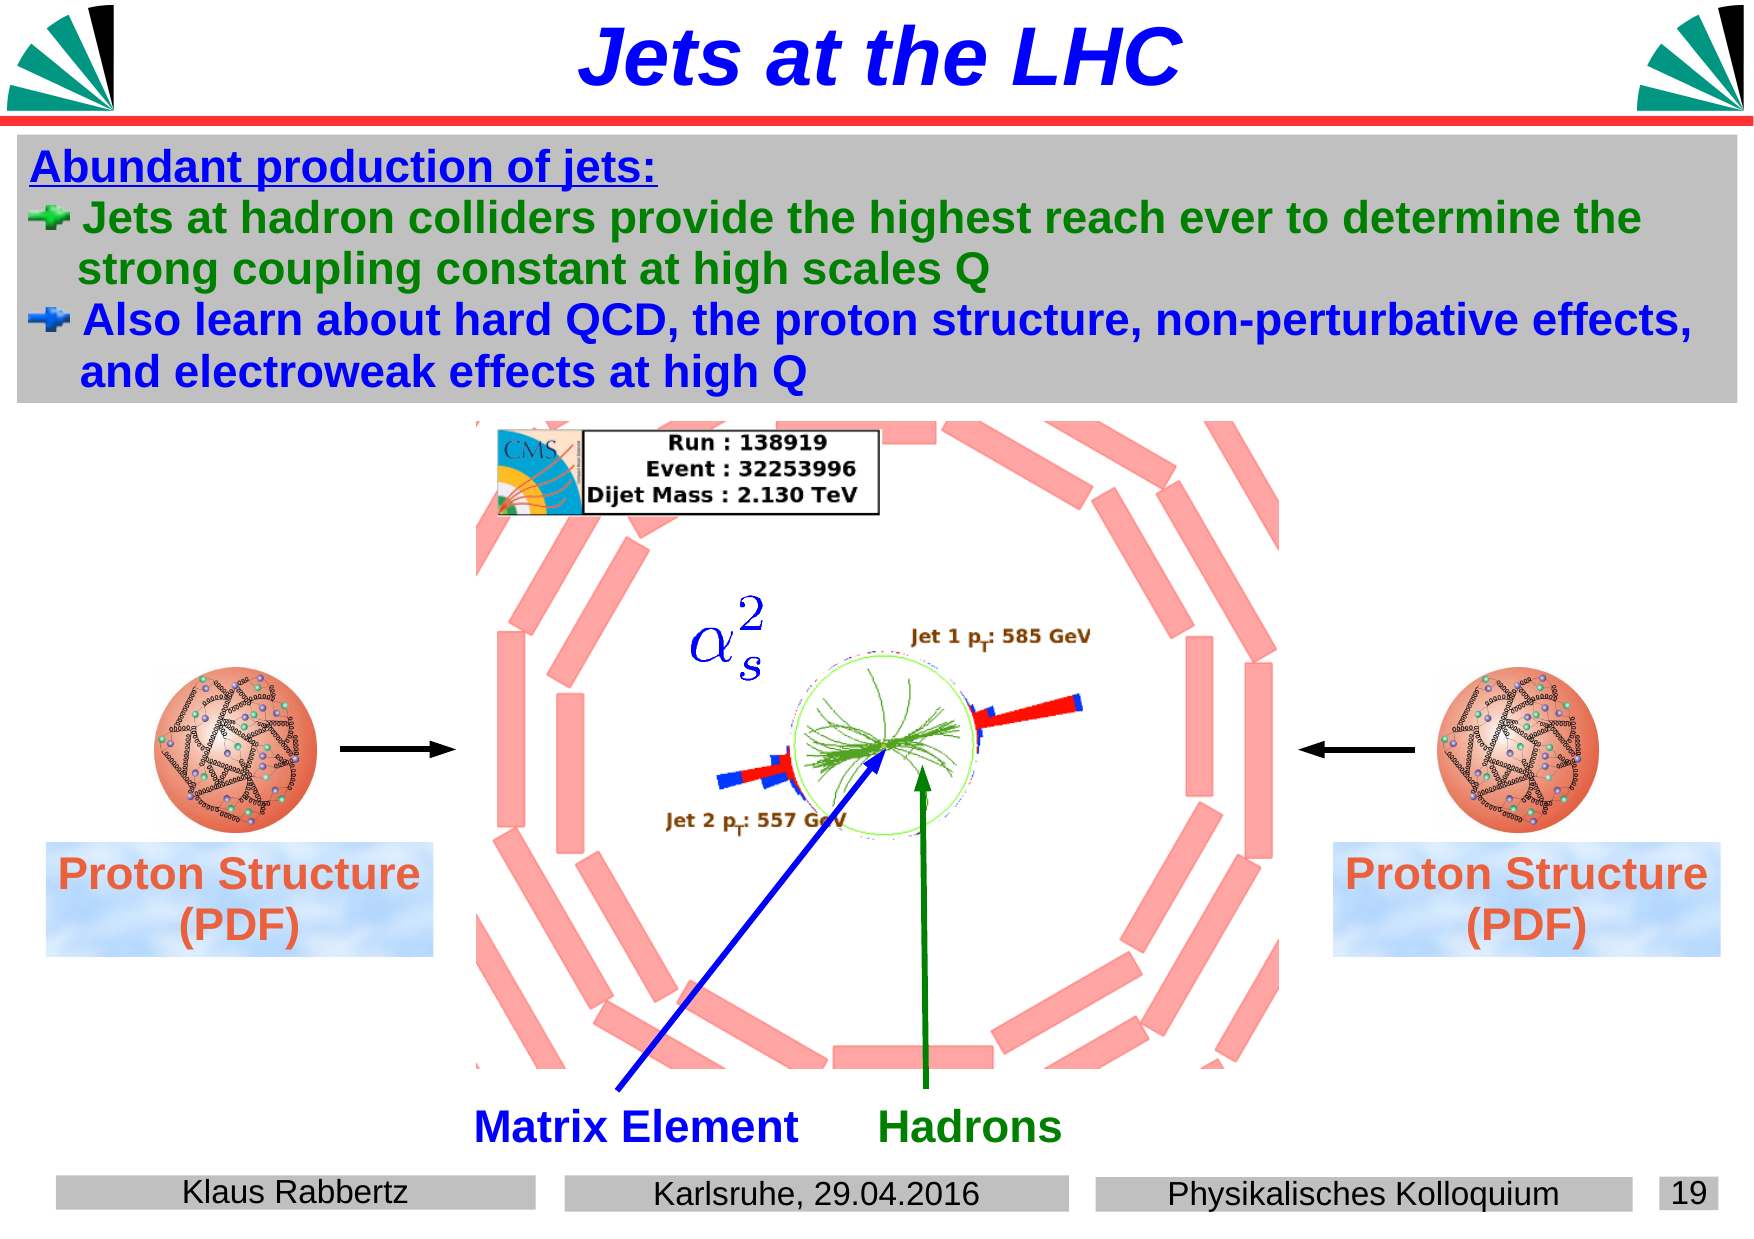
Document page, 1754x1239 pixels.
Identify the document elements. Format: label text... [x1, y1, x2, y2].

picture [7, 5, 114, 112]
picture [154, 667, 317, 833]
title Jets at the LHC [129, 0, 1631, 114]
picture [1437, 667, 1599, 833]
text_box Hadrons [865, 1094, 1075, 1159]
picture [1637, 5, 1744, 112]
text_box Matrix Element [461, 1094, 812, 1159]
text_box Proton Structure (PDF) [1333, 842, 1721, 957]
text_box Proton Structure (PDF) [45, 842, 434, 957]
picture [476, 421, 1279, 1069]
text_box Abundant production of jets: Jets at hadron colliders provide the highest reach ever to determine the strong coupling constant at high scales Q Also learn about hard QCD, the proton structure, non-perturbative effects, and electroweak effects at high Q [17, 134, 1738, 403]
